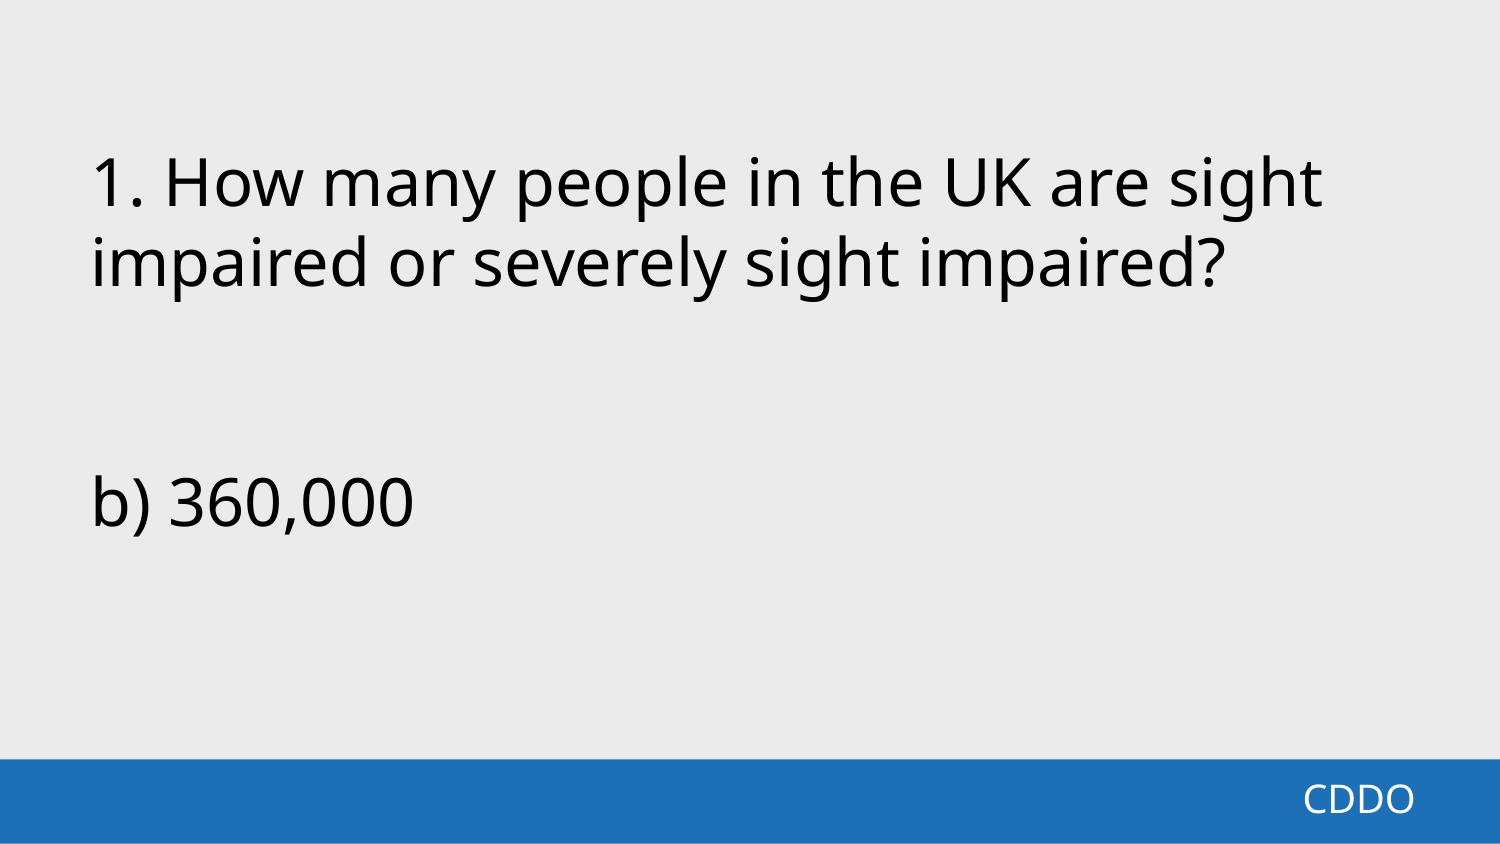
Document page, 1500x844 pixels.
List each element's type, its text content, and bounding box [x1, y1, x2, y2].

text_box 1. How many people in the UK are sight impaired or severely sight impaired? b) 360,000 [87, 0, 1416, 760]
